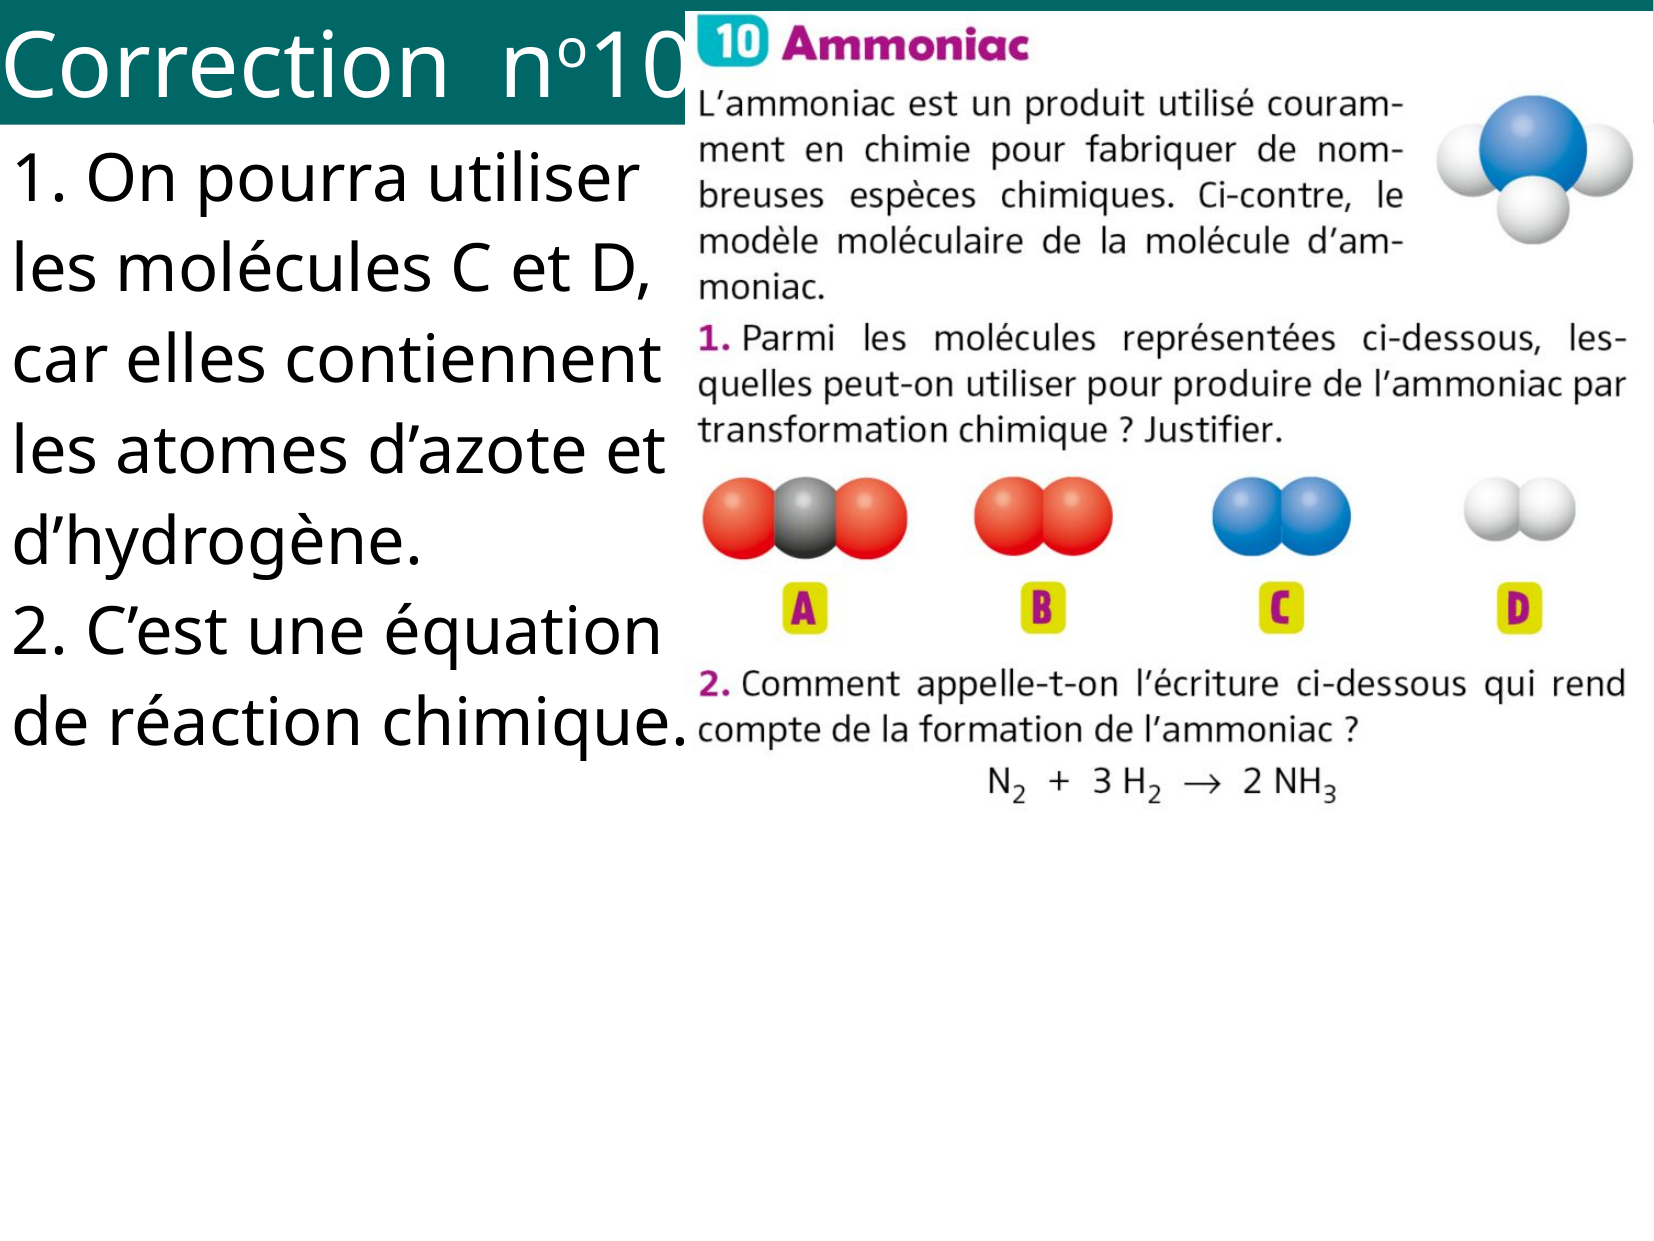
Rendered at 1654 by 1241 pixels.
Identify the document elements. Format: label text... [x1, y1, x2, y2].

title Correction no10 [0, 10, 1654, 114]
subtitle 1. On pourra utiliser les molécules C et D, car elles contiennent les atomes d’azote et d’hydrogène. 2. C’est une équation de réaction chimique. [11, 129, 1642, 1229]
picture [685, 11, 1654, 815]
